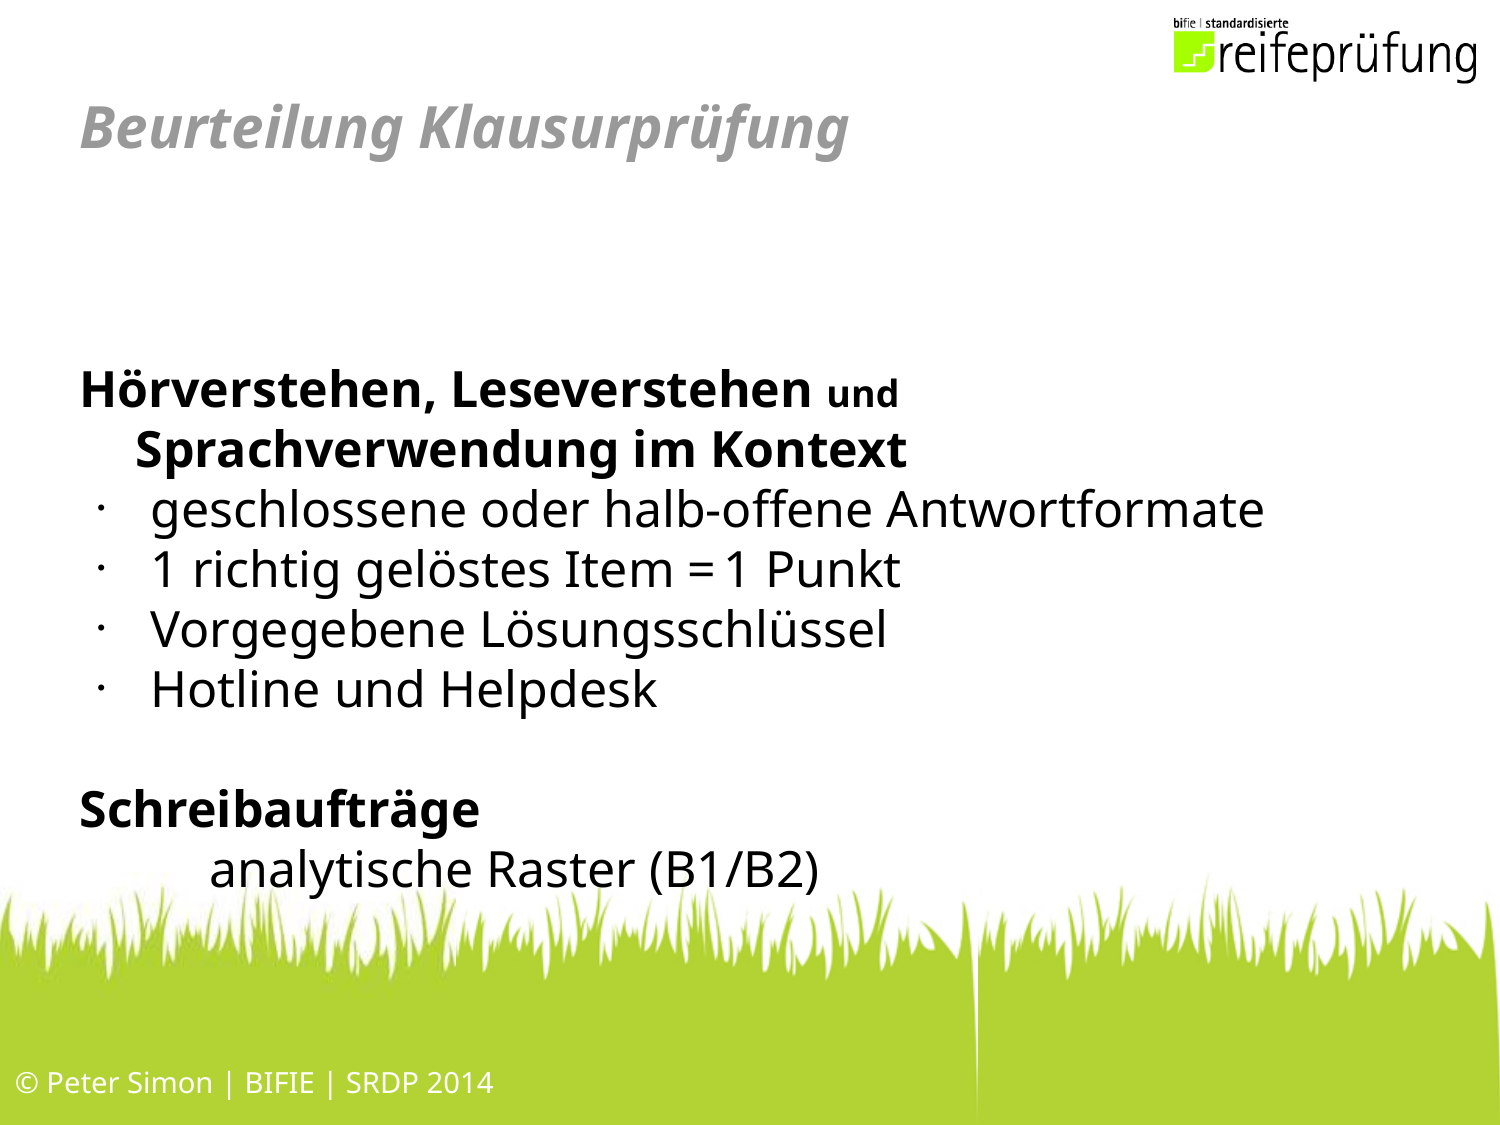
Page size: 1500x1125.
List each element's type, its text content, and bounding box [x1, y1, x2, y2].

list Hörverstehen, Leseverstehen und Sprachverwendung im Kontext geschlossene oder halb-offene Antwortformate 1 richtig gelöstes Item = 1 Punkt Vorgegebene Lösungsschlüssel Hotline und Helpdesk Schreibaufträge analytische Raster (B1/B2) [64, 350, 1459, 1005]
picture [1172, 14, 1476, 86]
picture [0, 872, 1500, 1125]
title Beurteilung Klausurprüfung [64, 42, 1459, 208]
